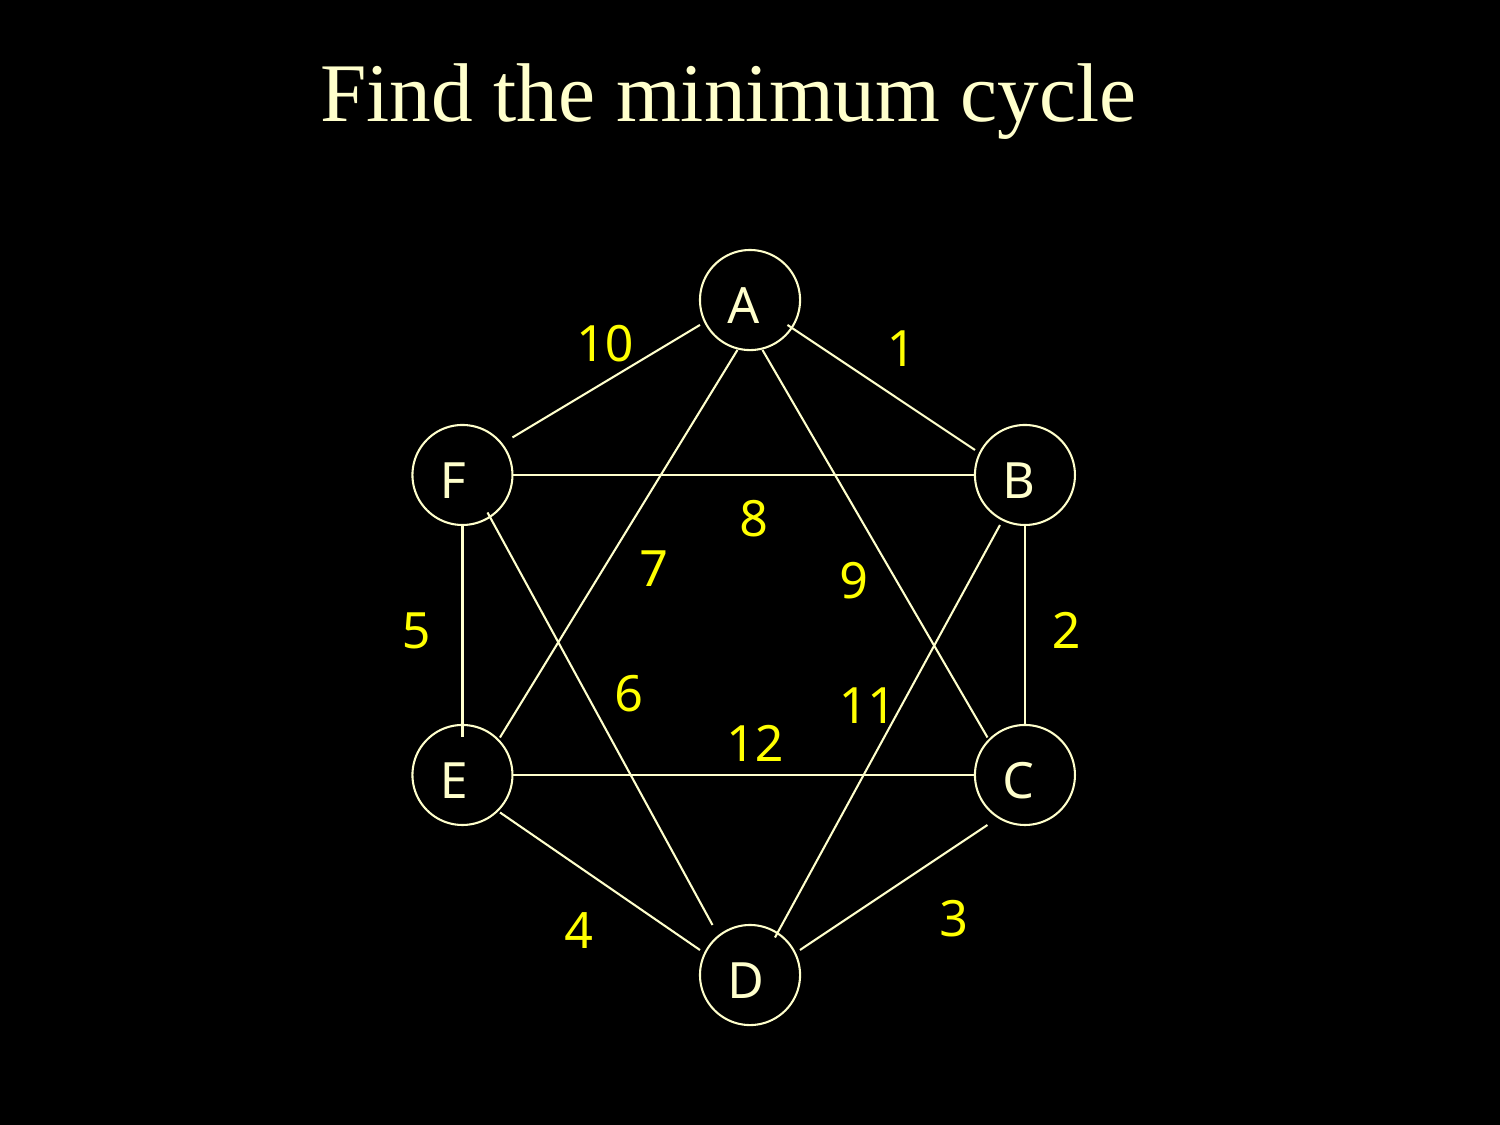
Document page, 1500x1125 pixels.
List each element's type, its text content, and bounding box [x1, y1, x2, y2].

text_box 3 [924, 874, 983, 959]
text_box D [712, 937, 772, 1022]
text_box 6 [599, 649, 658, 734]
text_box B [987, 437, 1047, 522]
text_box F [425, 437, 484, 522]
text_box 8 [724, 474, 783, 559]
text_box C [987, 737, 1047, 822]
text_box 9 [824, 537, 883, 622]
text_box E [425, 737, 484, 822]
text_box 10 [561, 299, 649, 384]
text_box 7 [624, 524, 683, 609]
text_box 4 [549, 887, 608, 972]
text_box 5 [387, 587, 446, 672]
text_box A [712, 262, 772, 347]
text_box 11 [824, 662, 911, 747]
text_box 1 [872, 305, 931, 390]
title Find the minimum cycle [0, 37, 1458, 150]
text_box 2 [1037, 587, 1096, 672]
text_box 12 [711, 699, 799, 784]
